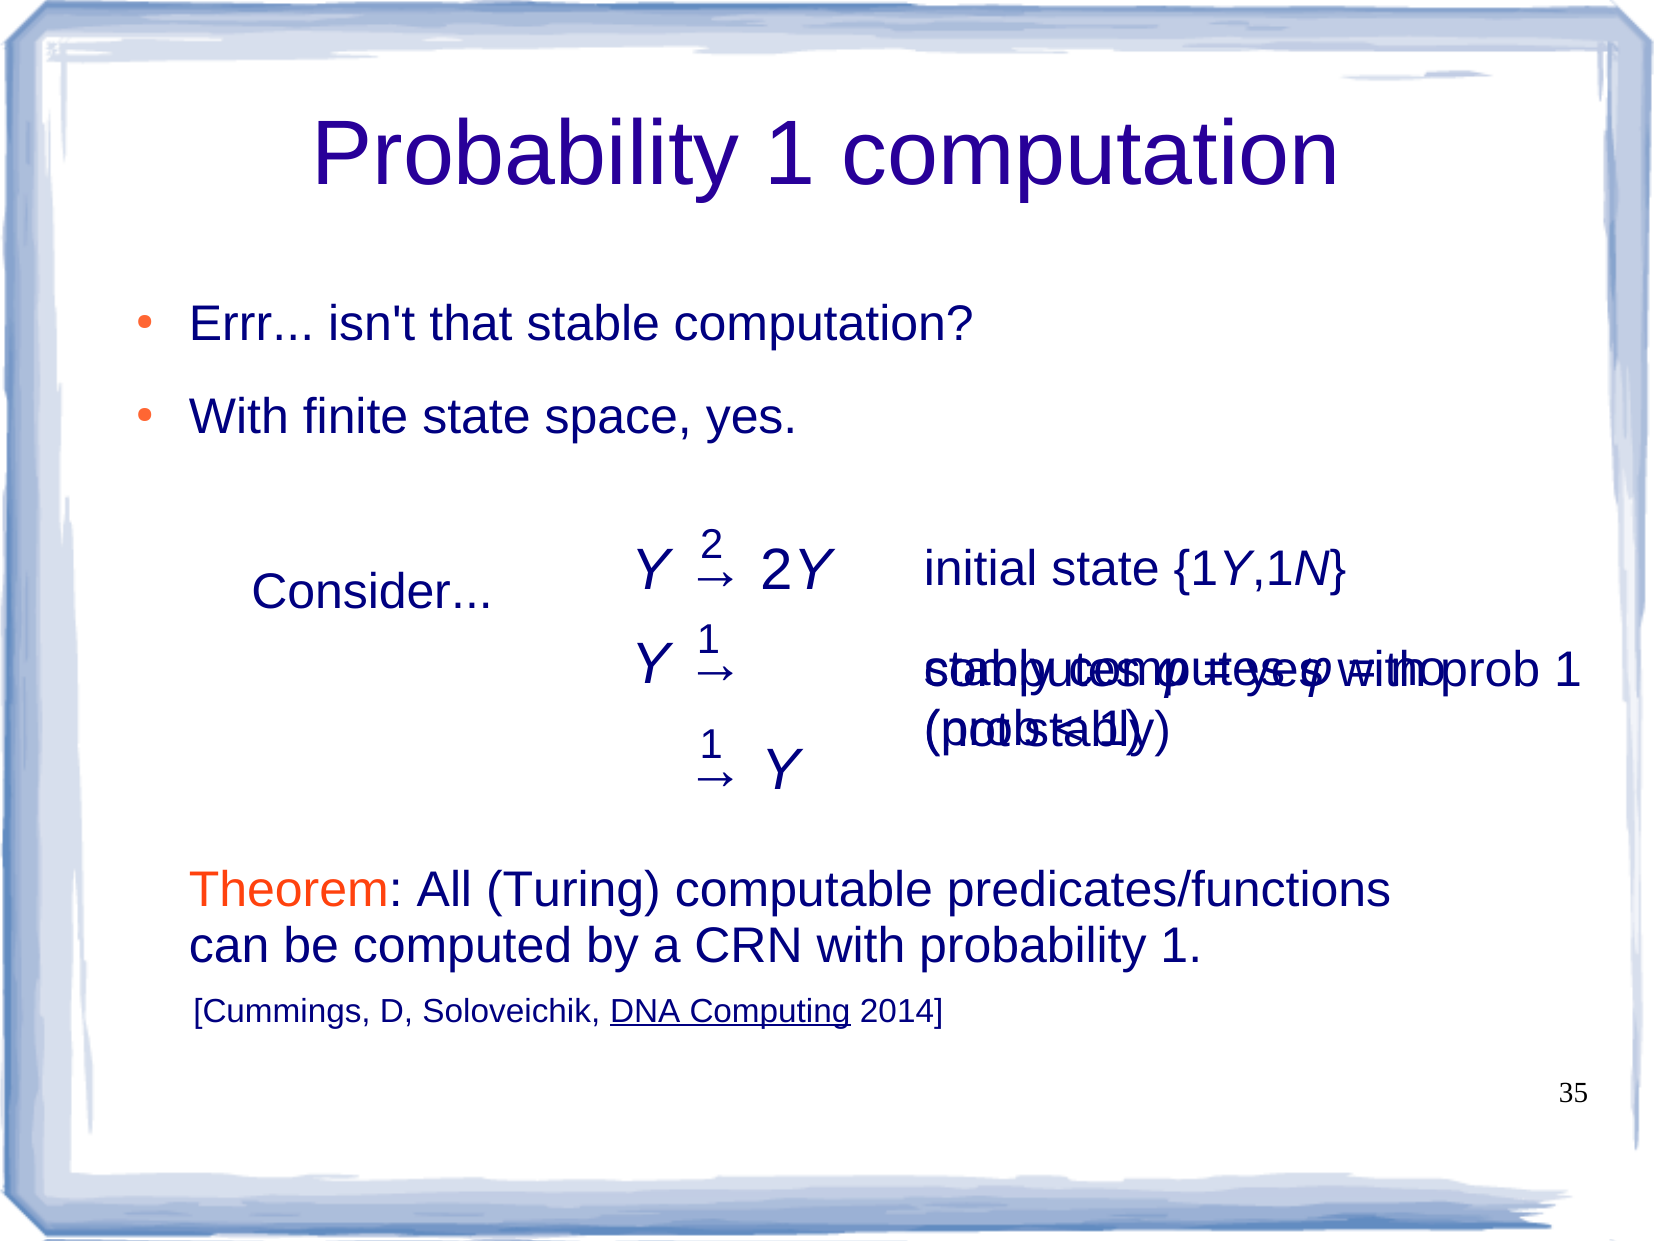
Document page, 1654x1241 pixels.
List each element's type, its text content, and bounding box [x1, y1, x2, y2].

text_box → Y [670, 736, 824, 802]
text_box With finite state space, yes. [118, 388, 1420, 445]
text_box computes φ = yes with prob 1 (not stably) [924, 632, 1608, 811]
title Probability 1 computation [82, 49, 1571, 257]
text_box initial state {1Y,1N} [924, 539, 1379, 597]
text_box Y → 2Y Y → [631, 536, 855, 700]
list Errr... isn't that stable computation? [118, 295, 1571, 352]
picture [0, 0, 1654, 1241]
text_box [Cummings, D, Soloveichik, DNA Computing 2014] [193, 992, 1207, 1035]
text_box 1 [699, 720, 732, 768]
text_box Consider... [251, 563, 550, 621]
text_box stably computes φ = no (prob < 1) [924, 632, 1479, 755]
text_box 2 [700, 520, 732, 568]
text_box Theorem: All (Turing) computable predicates/functions can be computed by a CRN with probability 1. [118, 861, 1420, 974]
text_box 1 [696, 615, 729, 664]
